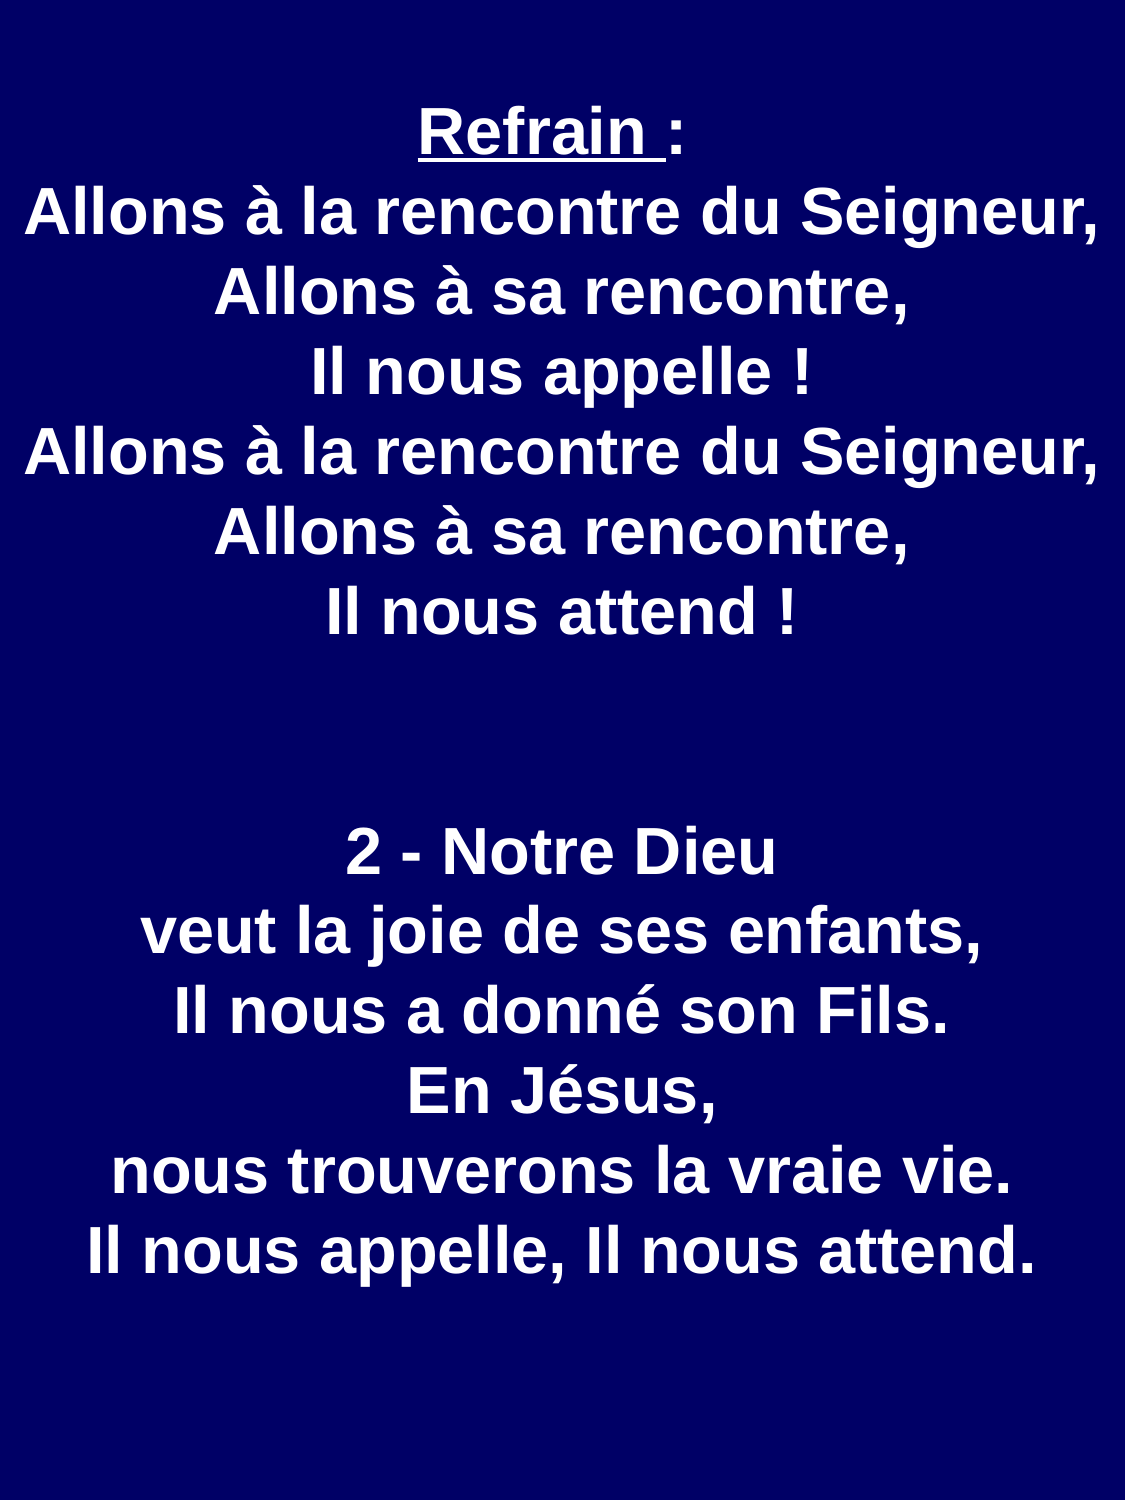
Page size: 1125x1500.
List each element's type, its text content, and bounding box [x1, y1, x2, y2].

text_box Refrain : Allons à la rencontre du Seigneur, Allons à sa rencontre, Il nous appelle ! Allons à la rencontre du Seigneur, Allons à sa rencontre, Il nous attend ! 2 - Notre Dieu veut la joie de ses enfants, Il nous a donné son Fils. En Jésus, nous trouverons la vraie vie. Il nous appelle, Il nous attend. [0, 35, 1125, 1500]
